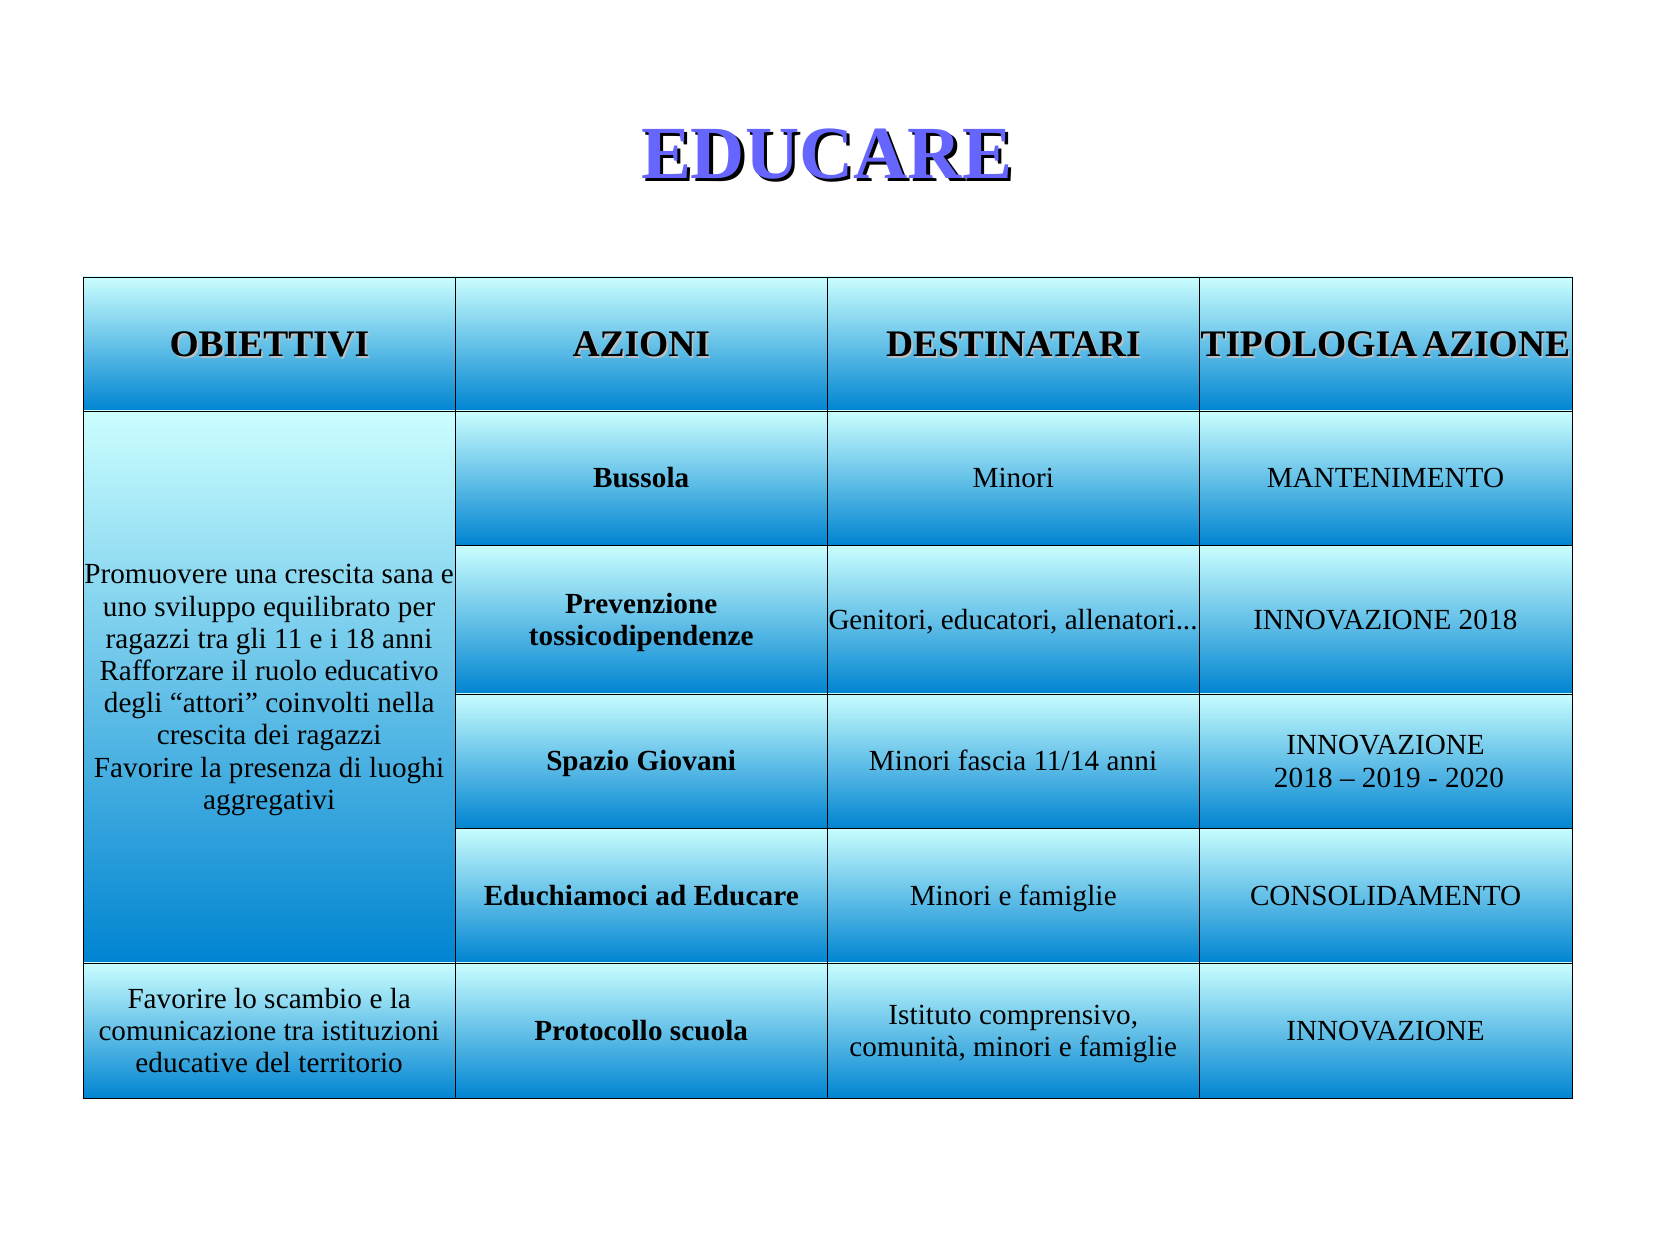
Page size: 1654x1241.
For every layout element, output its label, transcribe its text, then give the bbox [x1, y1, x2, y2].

table_cell Istituto comprensivo, comunità, minori e famiglie [828, 964, 1199, 1098]
table_cell Minori [828, 412, 1199, 545]
table_header DESTINATARI [828, 278, 1199, 411]
table_cell INNOVAZIONE [1200, 964, 1572, 1098]
table_cell Promuovere una crescita sana e uno sviluppo equilibrato per ragazzi tra gli 11 e i 18 anni Rafforzare il ruolo educativo degli “attori” coinvolti nella crescita dei ragazzi Favorire la presenza di luoghi aggregativi [84, 412, 455, 963]
table_header TIPOLOGIA AZIONE [1200, 278, 1572, 411]
table_cell CONSOLIDAMENTO [1200, 829, 1572, 963]
table_cell Minori e famiglie [828, 829, 1199, 963]
table_cell Educhiamoci ad Educare [456, 829, 827, 963]
table_cell Favorire lo scambio e la comunicazione tra istituzioni educative del territorio [84, 964, 455, 1098]
table_header AZIONI [456, 278, 827, 411]
table_cell MANTENIMENTO [1200, 412, 1572, 545]
table_cell INNOVAZIONE 2018 [1200, 546, 1572, 694]
table_cell Bussola [456, 412, 827, 545]
title EDUCARE [82, 49, 1571, 257]
table_cell Spazio Giovani [456, 695, 827, 828]
table_header OBIETTIVI [84, 278, 455, 411]
table_cell Genitori, educatori, allenatori... [828, 546, 1199, 694]
table_cell INNOVAZIONE 2018 – 2019 - 2020 [1200, 695, 1572, 828]
table_cell Protocollo scuola [456, 964, 827, 1098]
table_cell Prevenzione tossicodipendenze [456, 546, 827, 694]
table_cell Minori fascia 11/14 anni [828, 695, 1199, 828]
